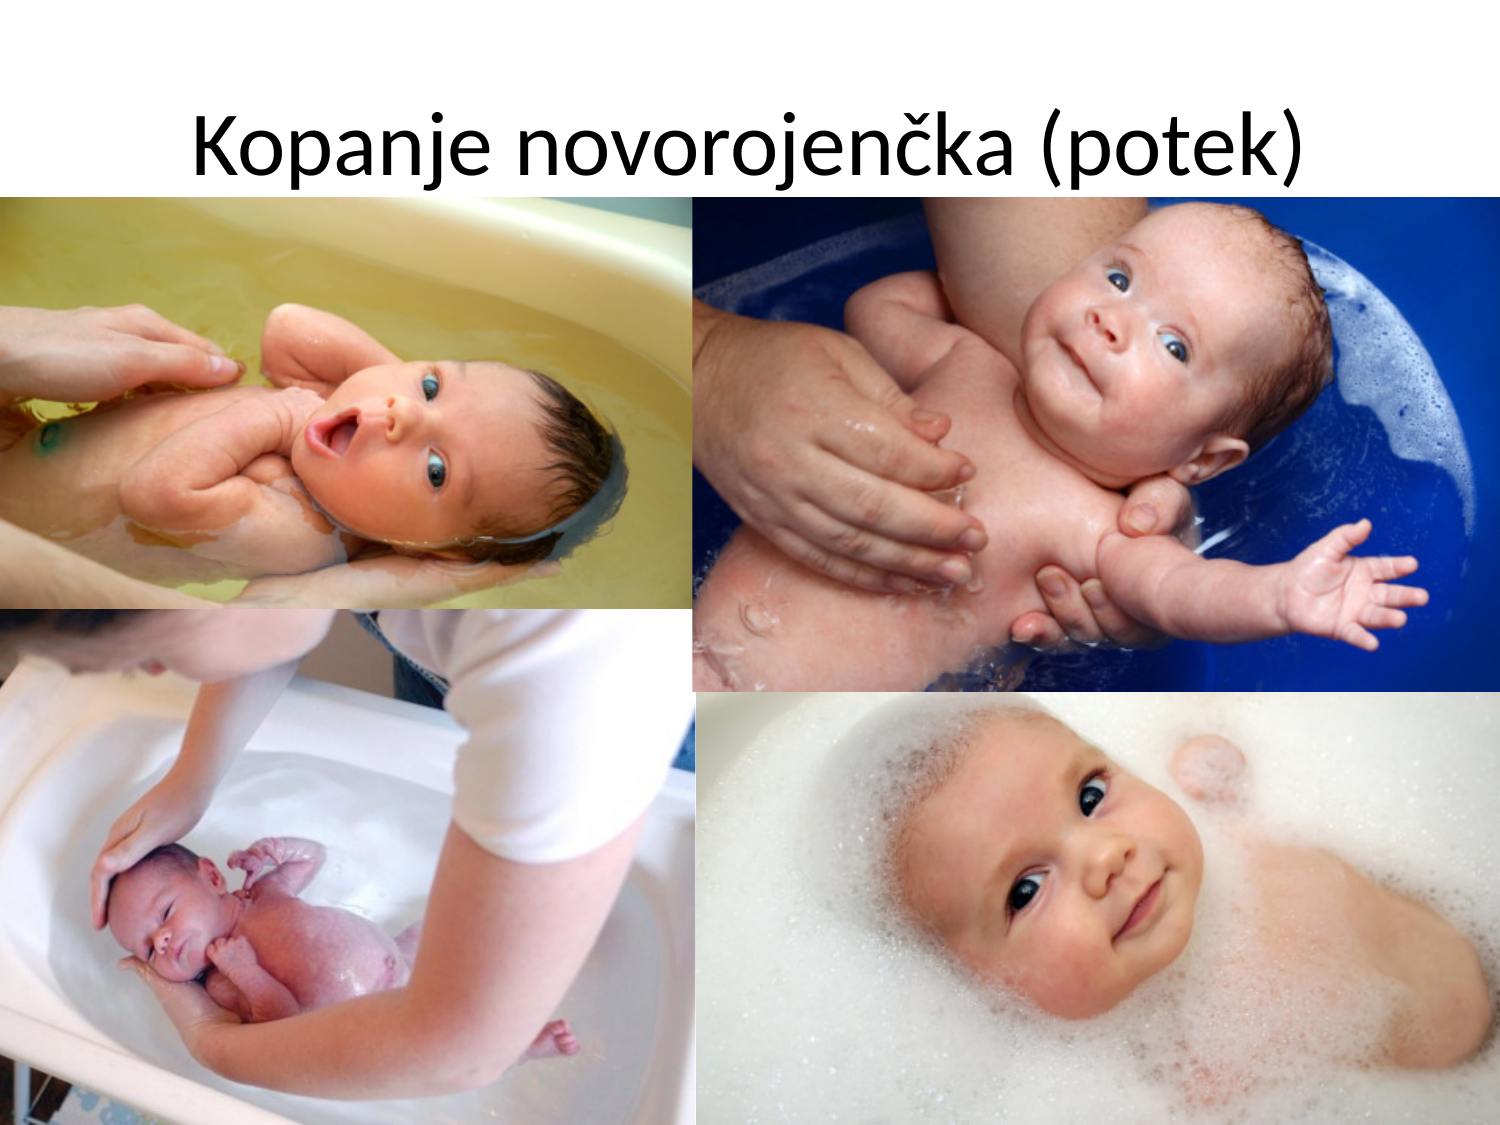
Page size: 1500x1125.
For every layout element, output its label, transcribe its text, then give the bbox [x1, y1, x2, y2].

title Kopanje novorojenčka (potek) [75, 45, 1425, 197]
picture [0, 197, 1500, 1125]
